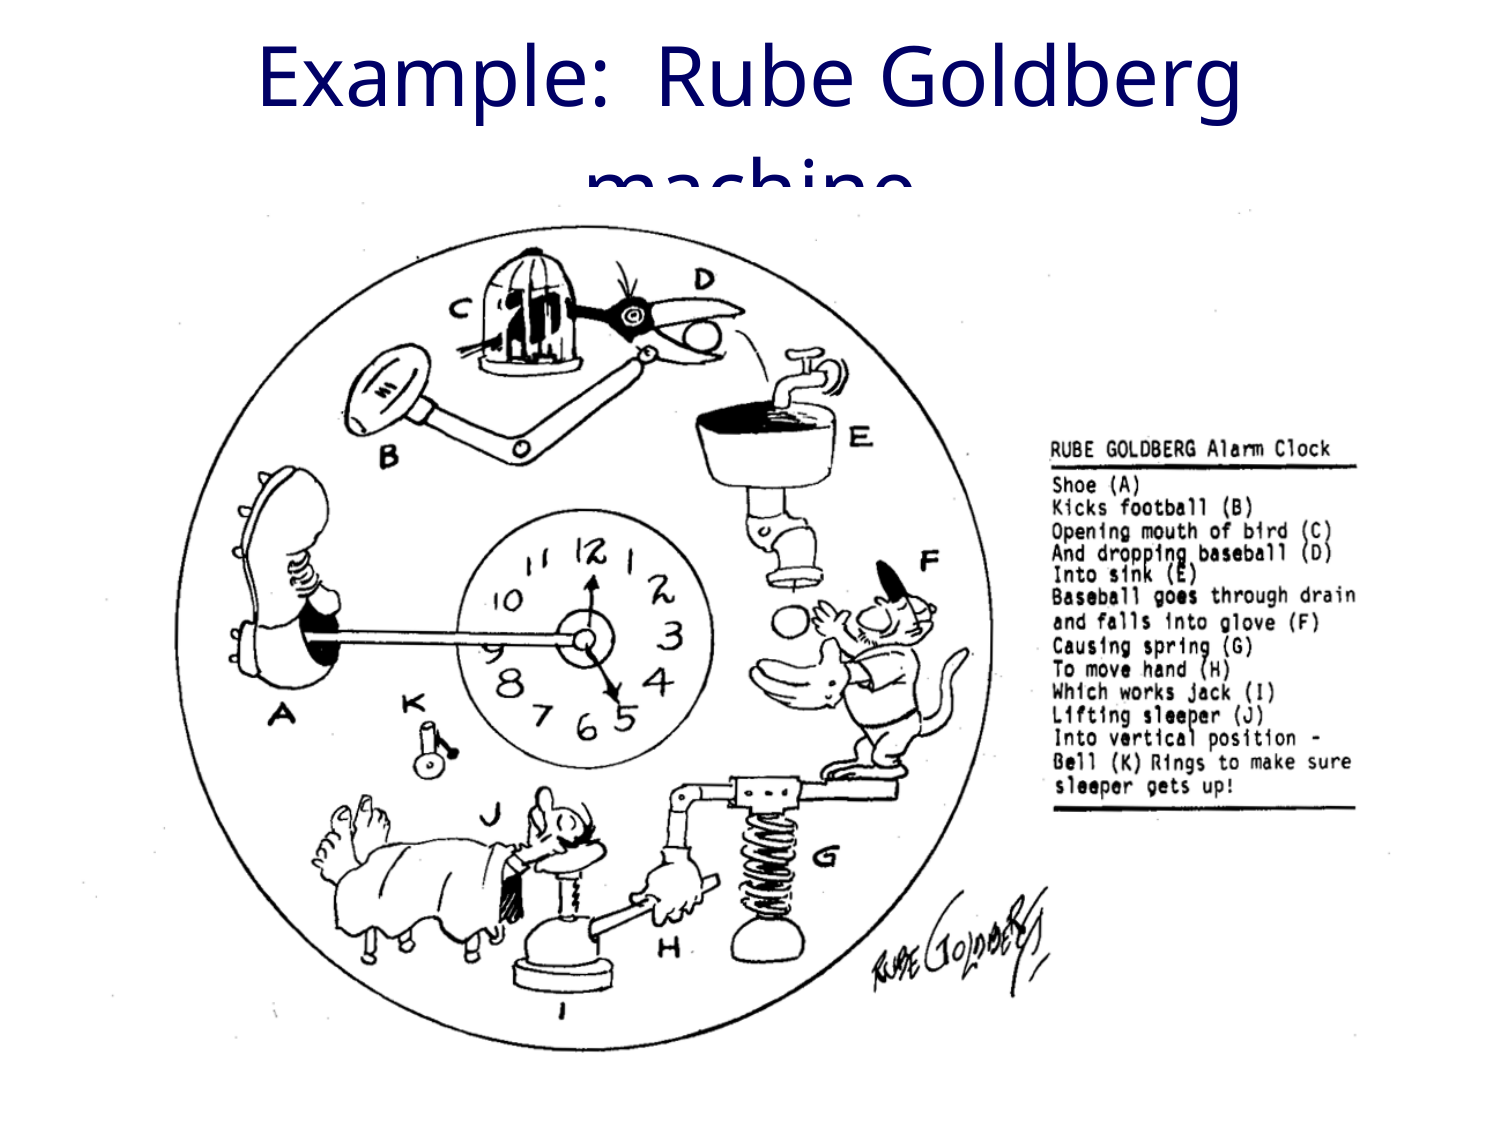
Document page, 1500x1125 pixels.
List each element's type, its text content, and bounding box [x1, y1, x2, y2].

picture [75, 187, 1426, 1088]
title Example: Rube Goldberg machine [112, 37, 1388, 187]
